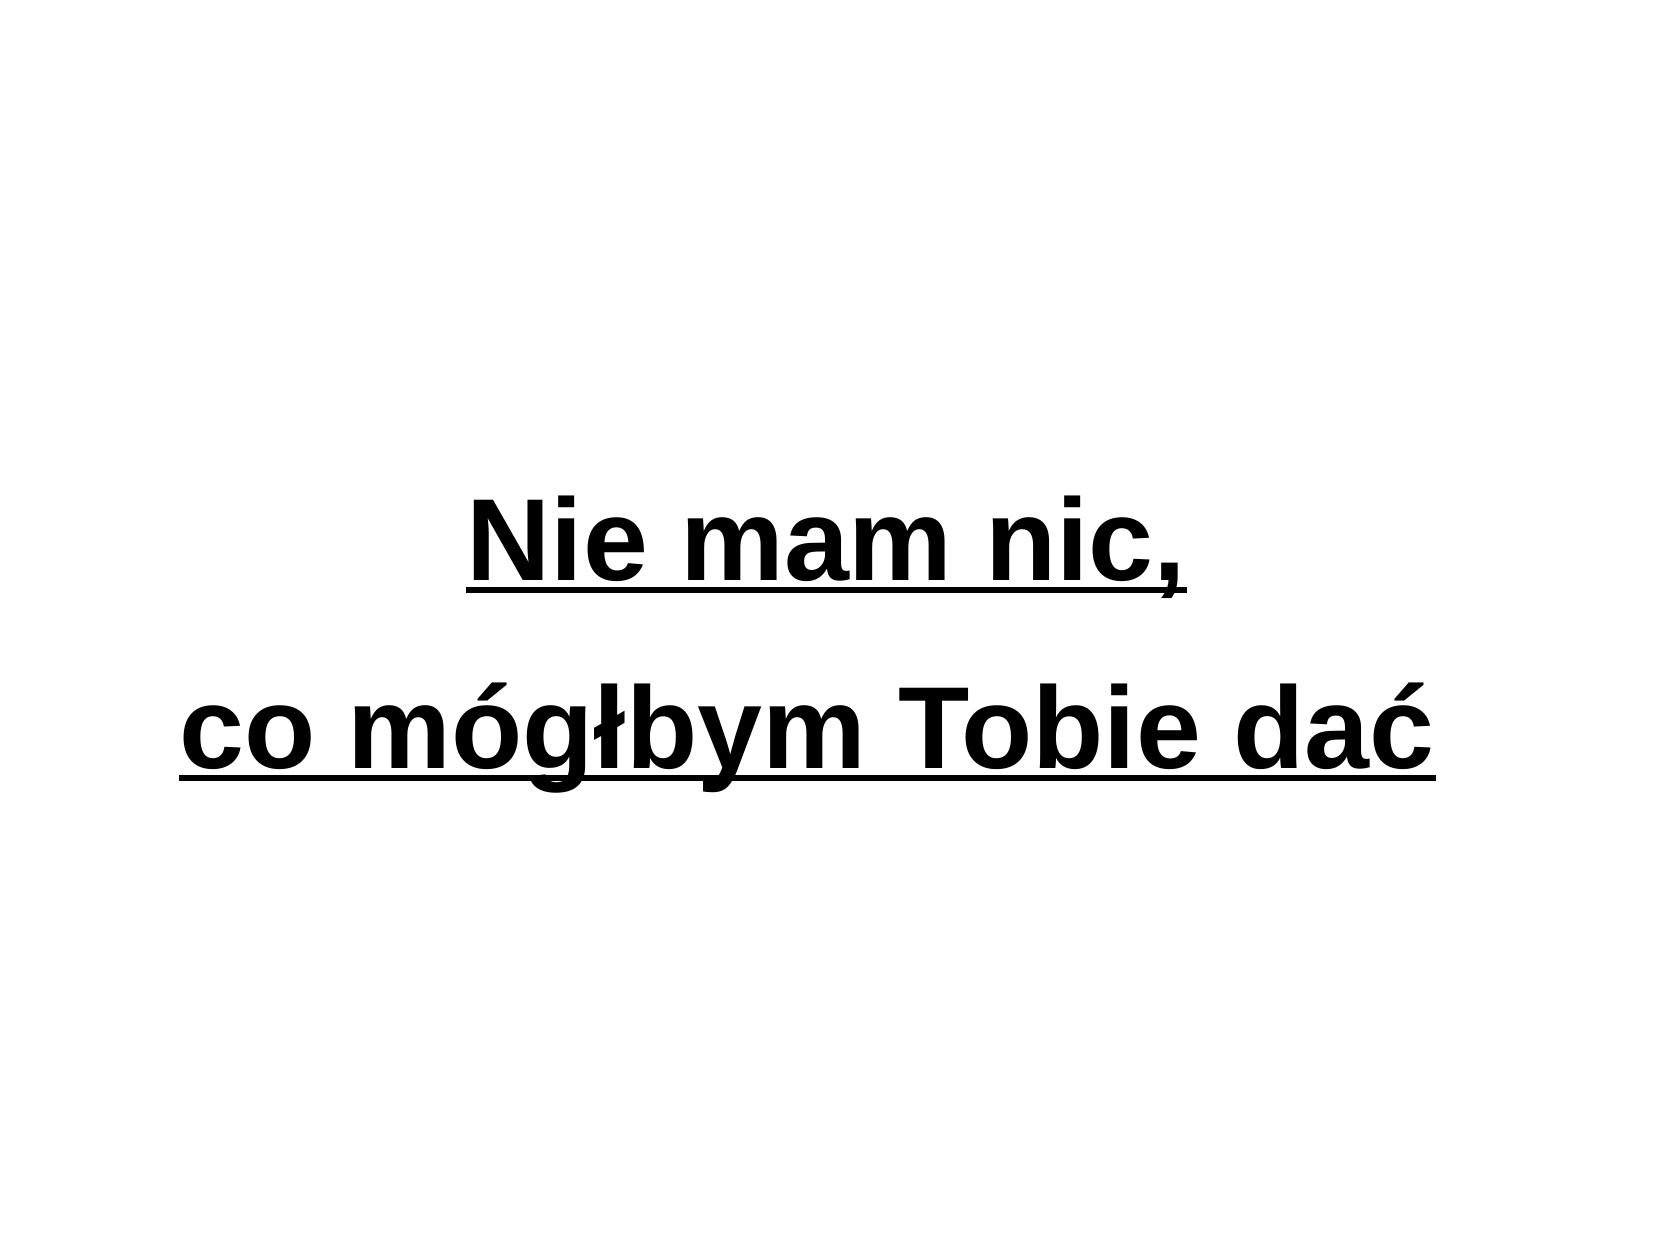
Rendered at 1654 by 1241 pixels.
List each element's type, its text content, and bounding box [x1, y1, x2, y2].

subtitle Nie mam nic, co mógłbym Tobie dać [0, 0, 1654, 1241]
